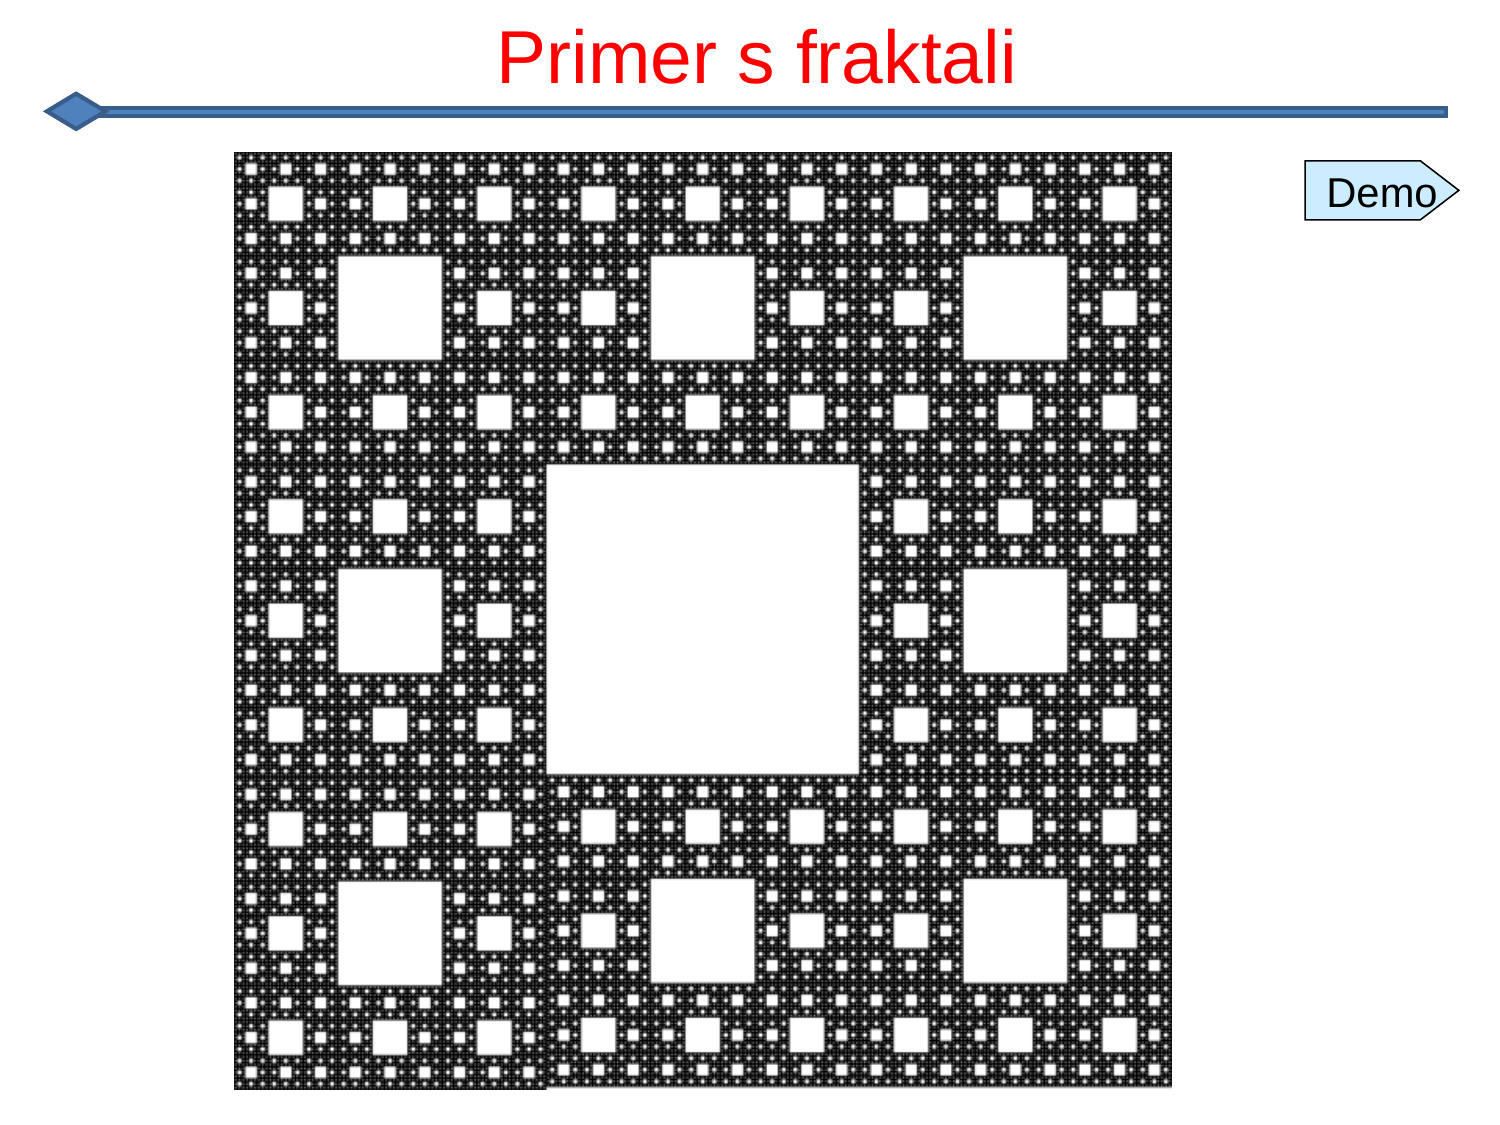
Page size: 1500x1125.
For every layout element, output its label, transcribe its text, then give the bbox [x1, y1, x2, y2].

title Primer s fraktali [82, 0, 1433, 108]
picture [234, 152, 1172, 1090]
text_box Demo [1305, 160, 1459, 220]
